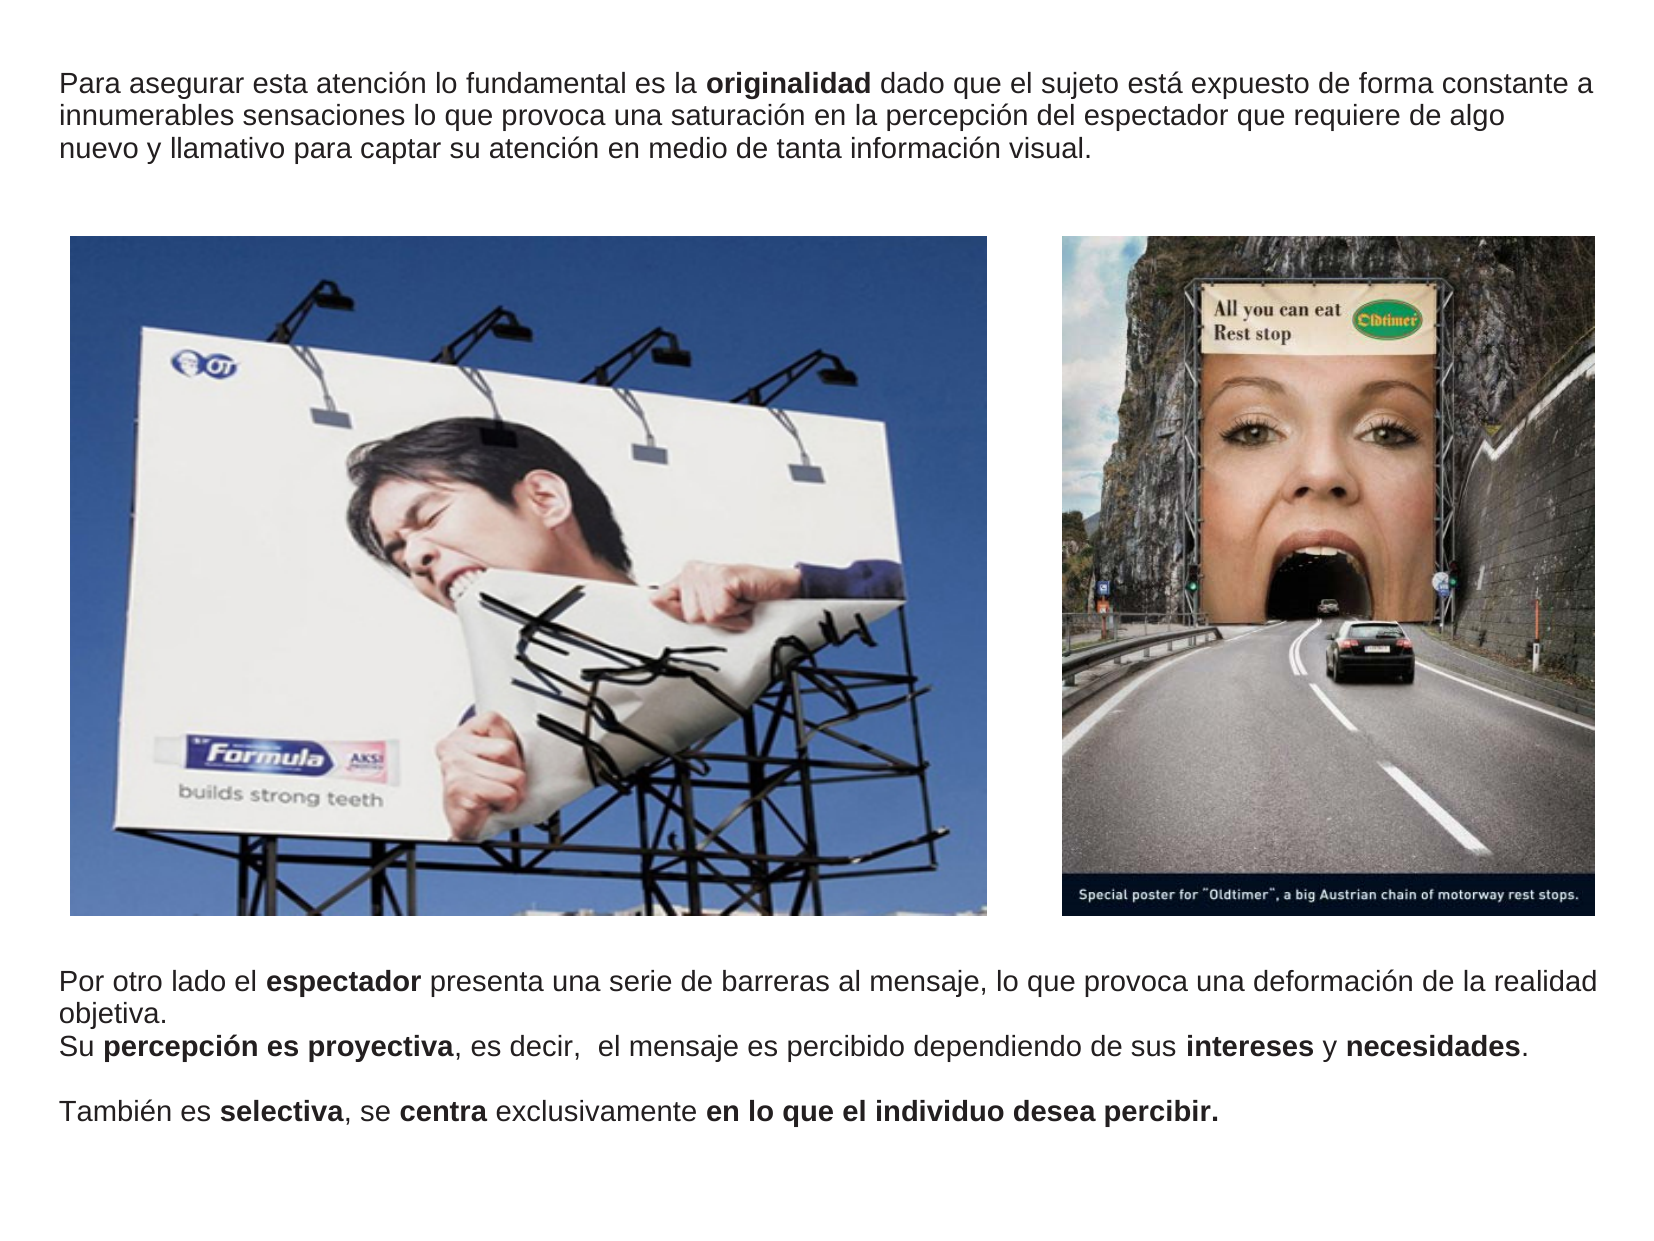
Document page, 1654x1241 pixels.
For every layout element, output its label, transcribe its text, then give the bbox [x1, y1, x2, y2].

picture [1062, 236, 1595, 916]
text_box Por otro lado el espectador presenta una serie de barreras al mensaje, lo que provoca una deformación de la realidad objetiva. Su percepción es proyectiva, es decir, el mensaje es percibido dependiendo de sus intereses y necesidades. También es selectiva, se centra exclusivamente en lo que el individuo desea percibir. [59, 974, 1625, 1182]
title Para asegurar esta atención lo fundamental es la originalidad dado que el sujeto está expuesto de forma constante a innumerables sensaciones lo que provoca una saturación en la percepción del espectador que requiere de algo nuevo y llamativo para captar su atención en medio de tanta información visual. [59, 29, 1595, 201]
picture [70, 236, 987, 916]
